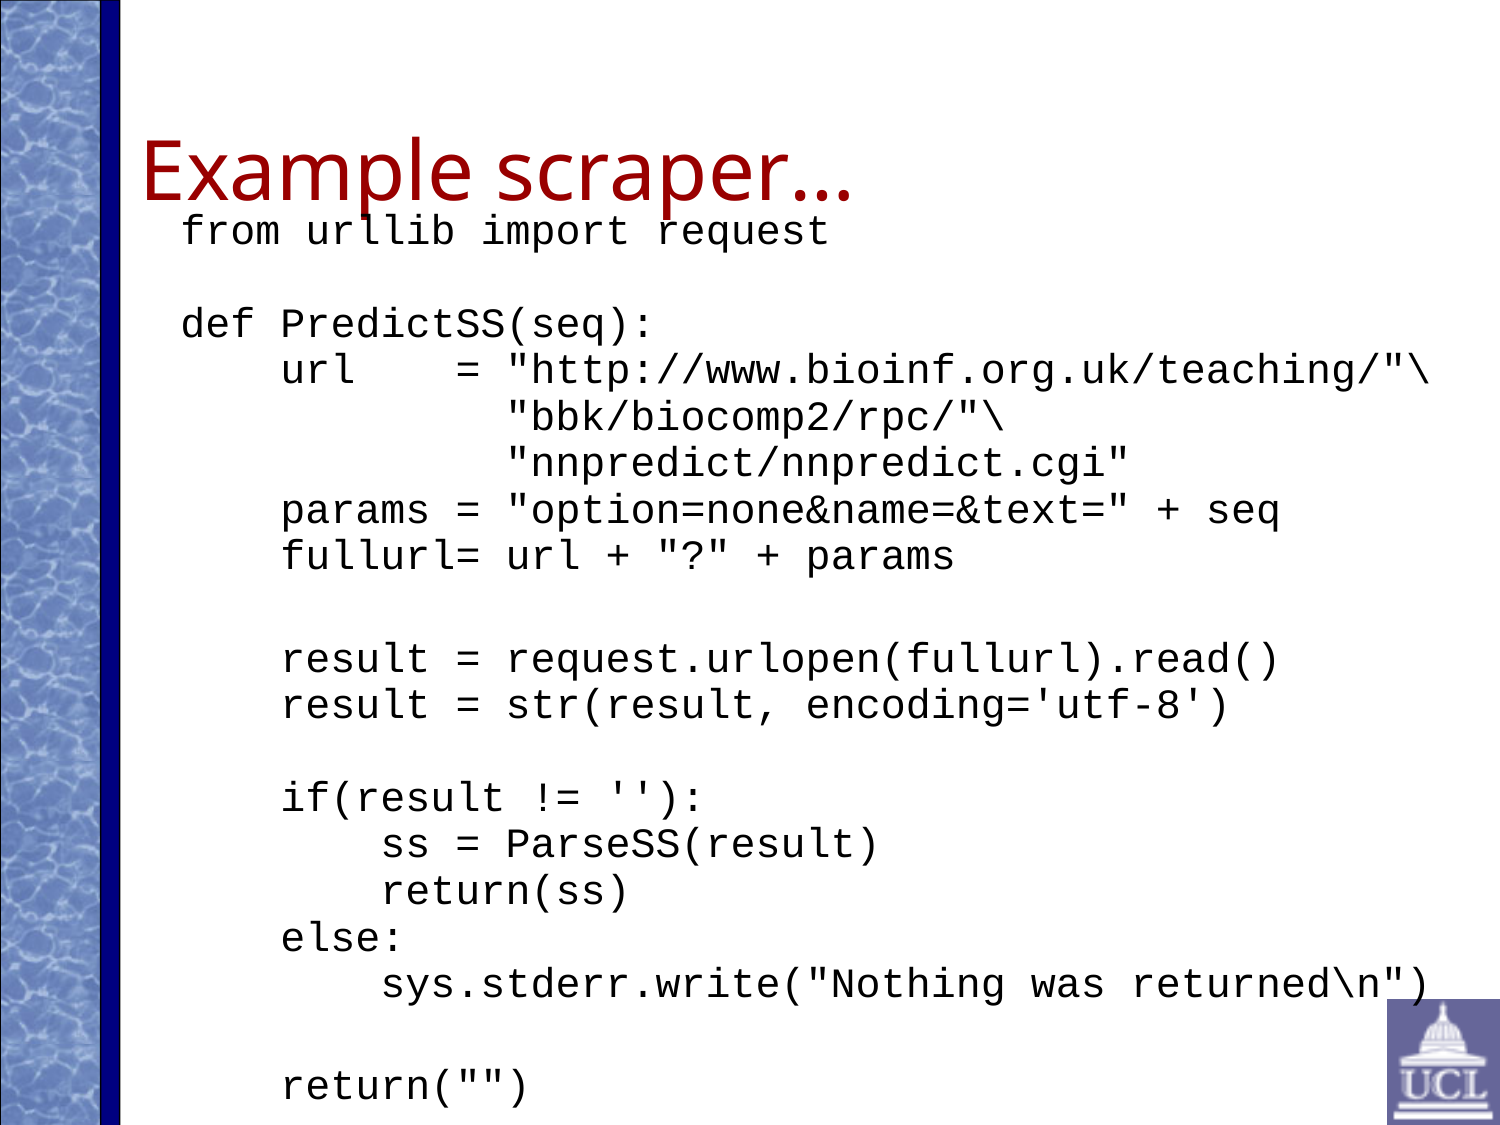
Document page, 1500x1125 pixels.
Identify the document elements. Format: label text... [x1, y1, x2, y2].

title Example scraper… [124, 37, 1413, 225]
picture [1, 1, 99, 1125]
picture [1387, 999, 1500, 1125]
text_box from urllib import request def PredictSS(seq): url = "http://www.bioinf.org.uk/teaching/"\ "bbk/biocomp2/rpc/"\ "nnpredict/nnpredict.cgi" params = "option=none&name=&text=" + seq fullurl= url + "?" + params result = request.urlopen(fullurl).read() result = str(result, encoding='utf-8') if(result != ''): ss = ParseSS(result) return(ss) else: sys.stderr.write("Nothing was returned\n") return("") [165, 200, 1446, 1120]
